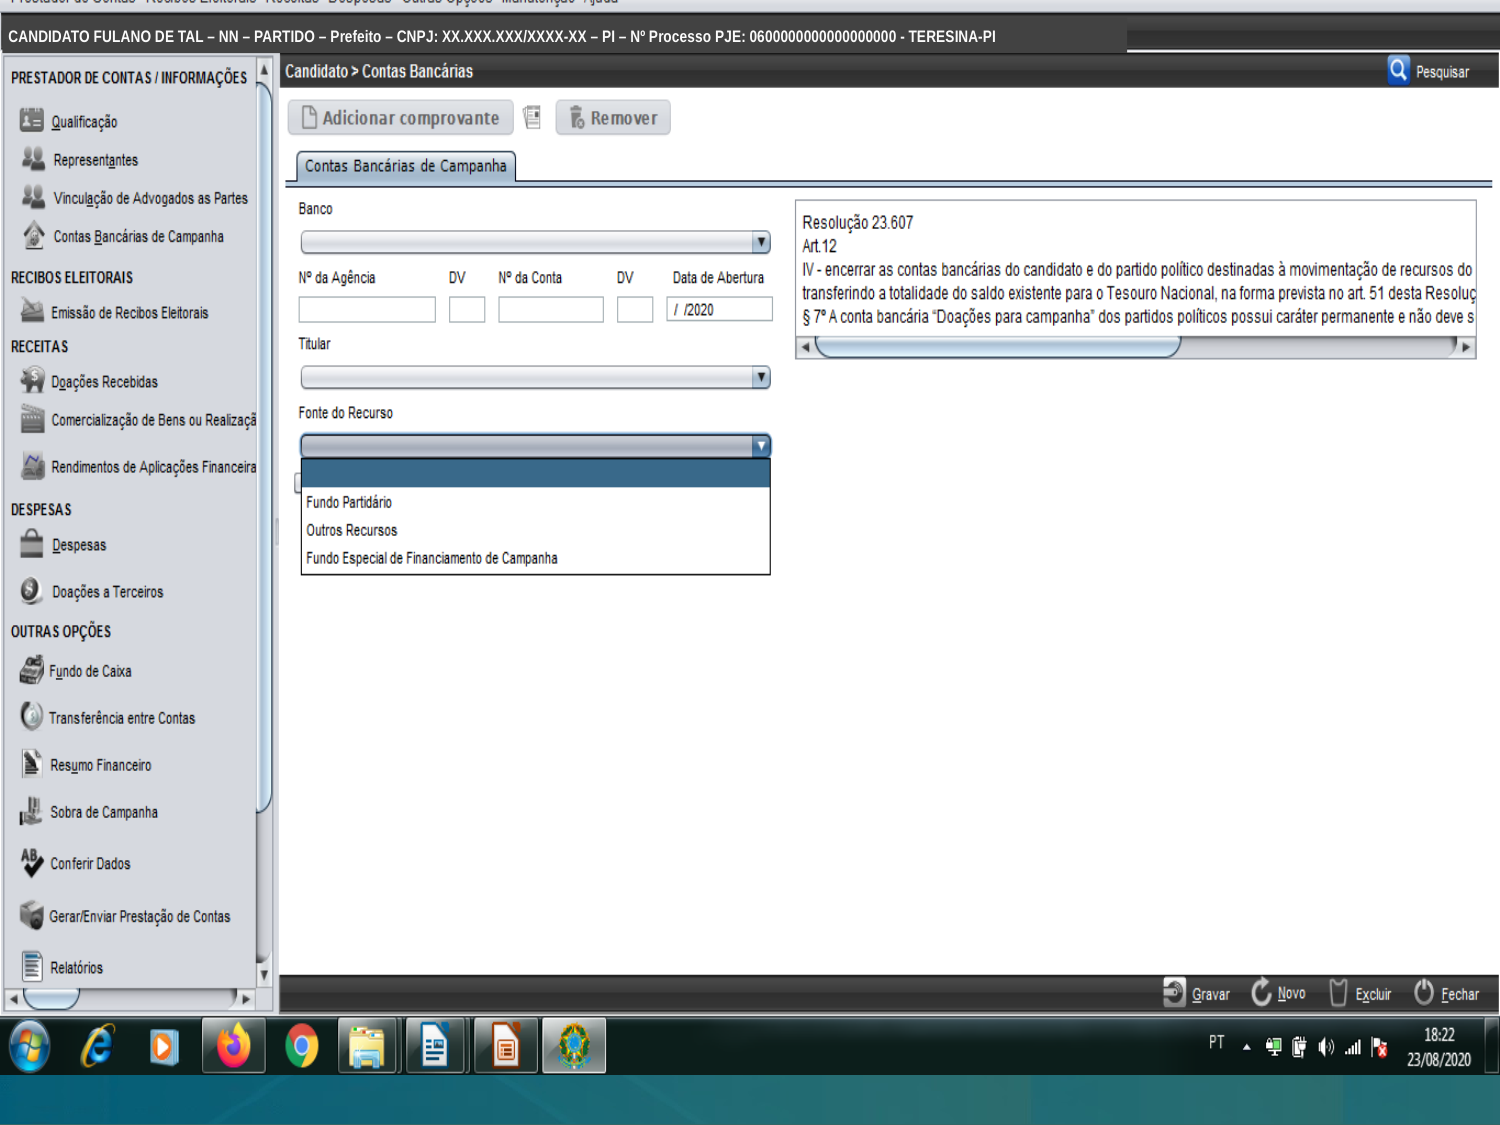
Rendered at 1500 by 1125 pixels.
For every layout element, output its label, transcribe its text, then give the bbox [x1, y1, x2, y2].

picture [0, 0, 1500, 1124]
text_box CANDIDATO FULANO DE TAL – NN – PARTIDO – Prefeito – CNPJ: XX.XXX.XXX/XXXX-XX – PI – Nº Processo PJE: 0600000000000000000 - TERESINA-PI [2, 17, 1128, 54]
